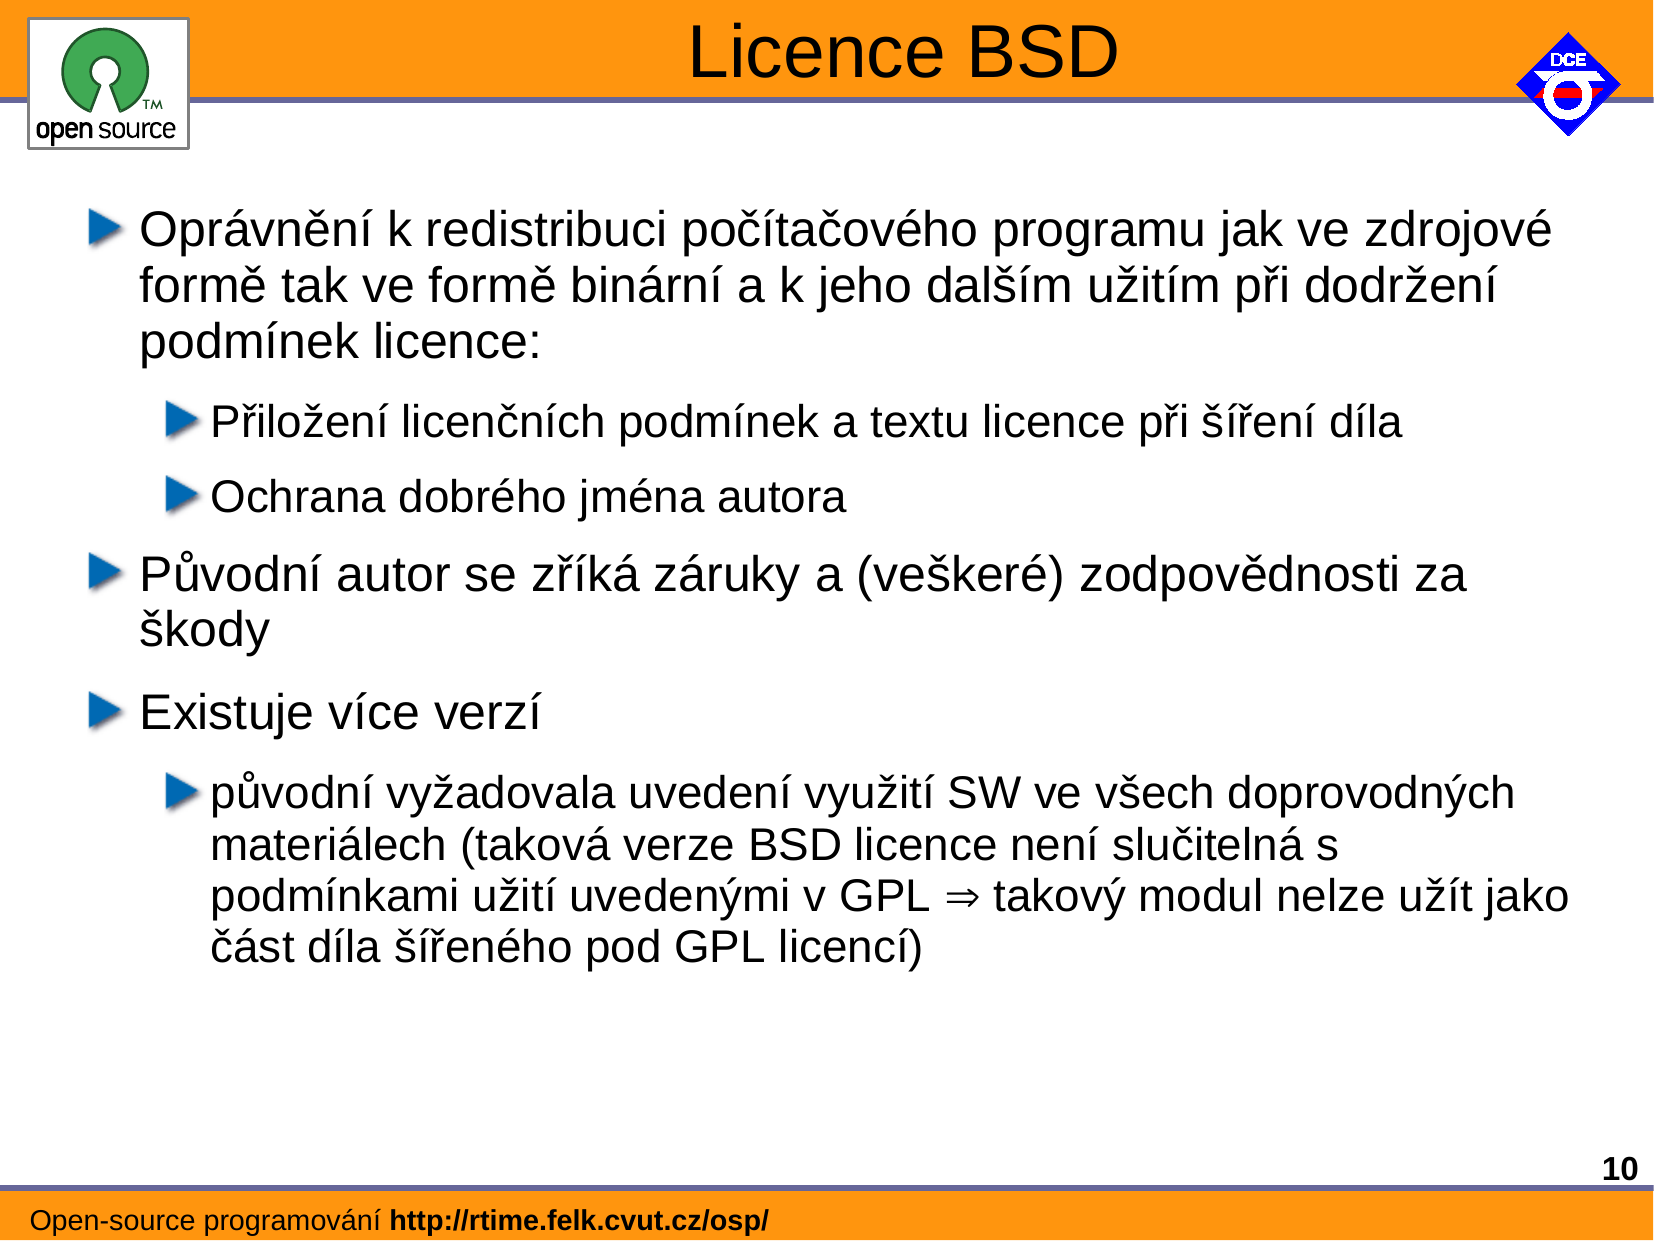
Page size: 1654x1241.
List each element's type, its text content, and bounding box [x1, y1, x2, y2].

list Oprávnění k redistribuci počítačového programu jak ve zdrojové formě tak ve formě binární a k jeho dalším užitím při dodržení podmínek licence: Přiložení licenčních podmínek a textu licence při šíření díla Ochrana dobrého jména autora Původní autor se zříká záruky a (veškeré) zodpovědnosti za škody Existuje více verzí původní vyžadovala uvedení využití SW ve všech doprovodných materiálech (taková verze BSD licence není slučitelná s podmínkami užití uvedenými v GPL ⇒ takový modul nelze užít jako část díla šířeného pod GPL licencí) [68, 201, 1592, 1106]
title Licence BSD [178, 4, 1631, 98]
